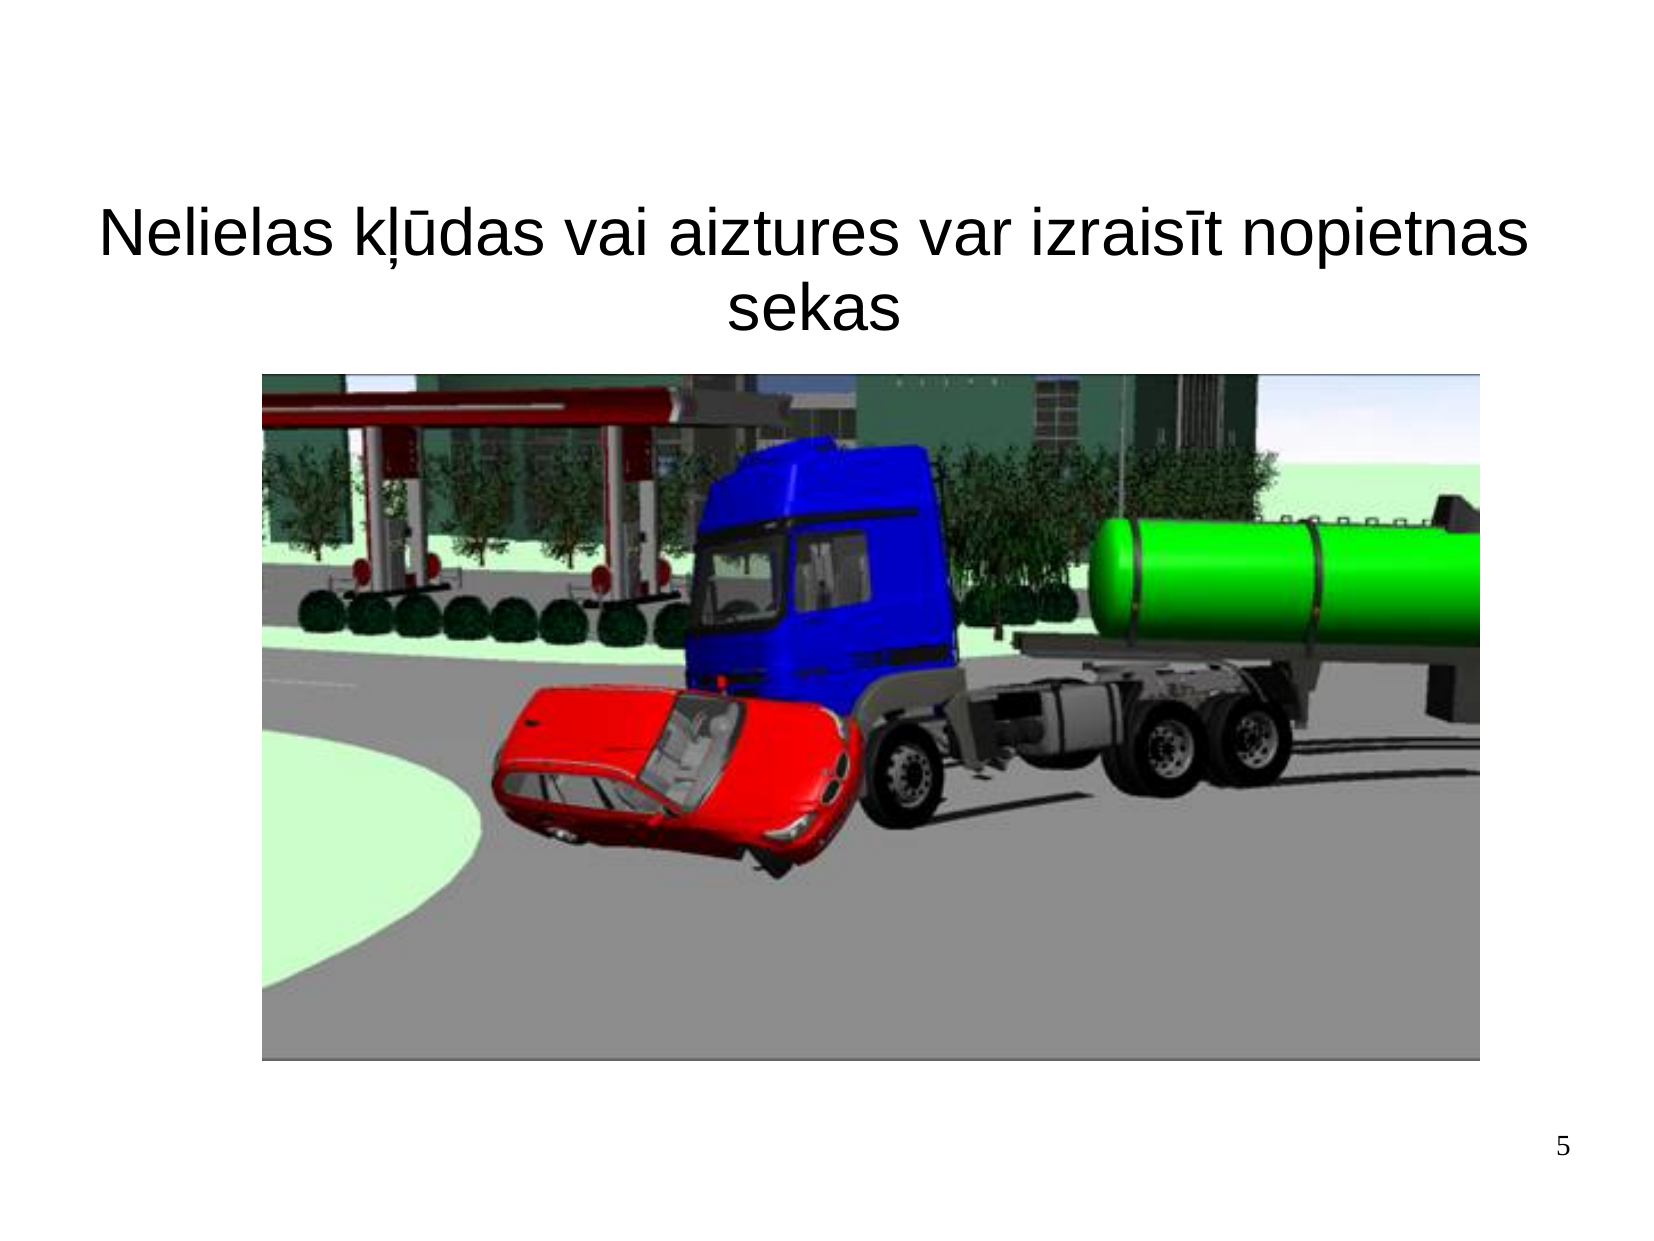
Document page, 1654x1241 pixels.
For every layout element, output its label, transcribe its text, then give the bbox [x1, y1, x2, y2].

picture [262, 374, 1480, 1061]
subtitle Nelielas kļūdas vai aiztures var izraisīt nopietnas sekas [82, 49, 1548, 491]
